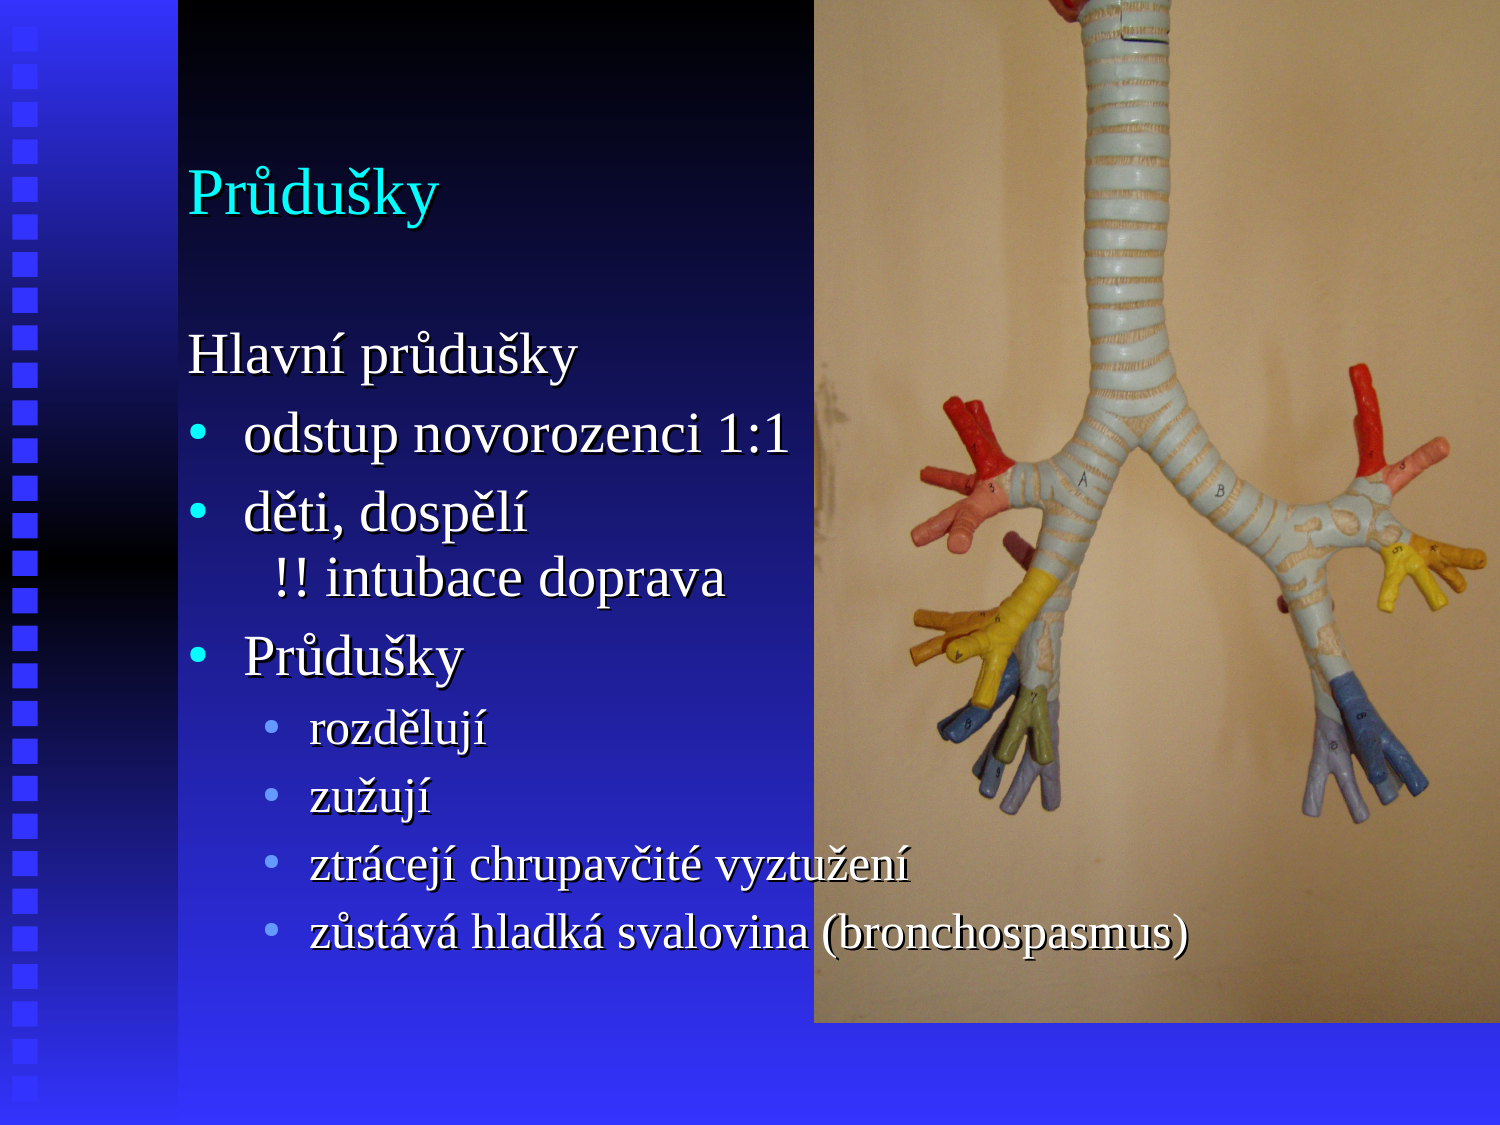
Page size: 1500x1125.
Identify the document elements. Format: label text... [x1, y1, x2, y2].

picture [814, 0, 1500, 1023]
title Průdušky [187, 99, 1463, 288]
list Hlavní průdušky odstup novorozenci 1:1 děti, dospělí !! intubace doprava Průdušky rozdělují zužují ztrácejí chrupavčité vyztužení zůstává hladká svalovina (bronchospasmus) [187, 324, 1463, 1001]
